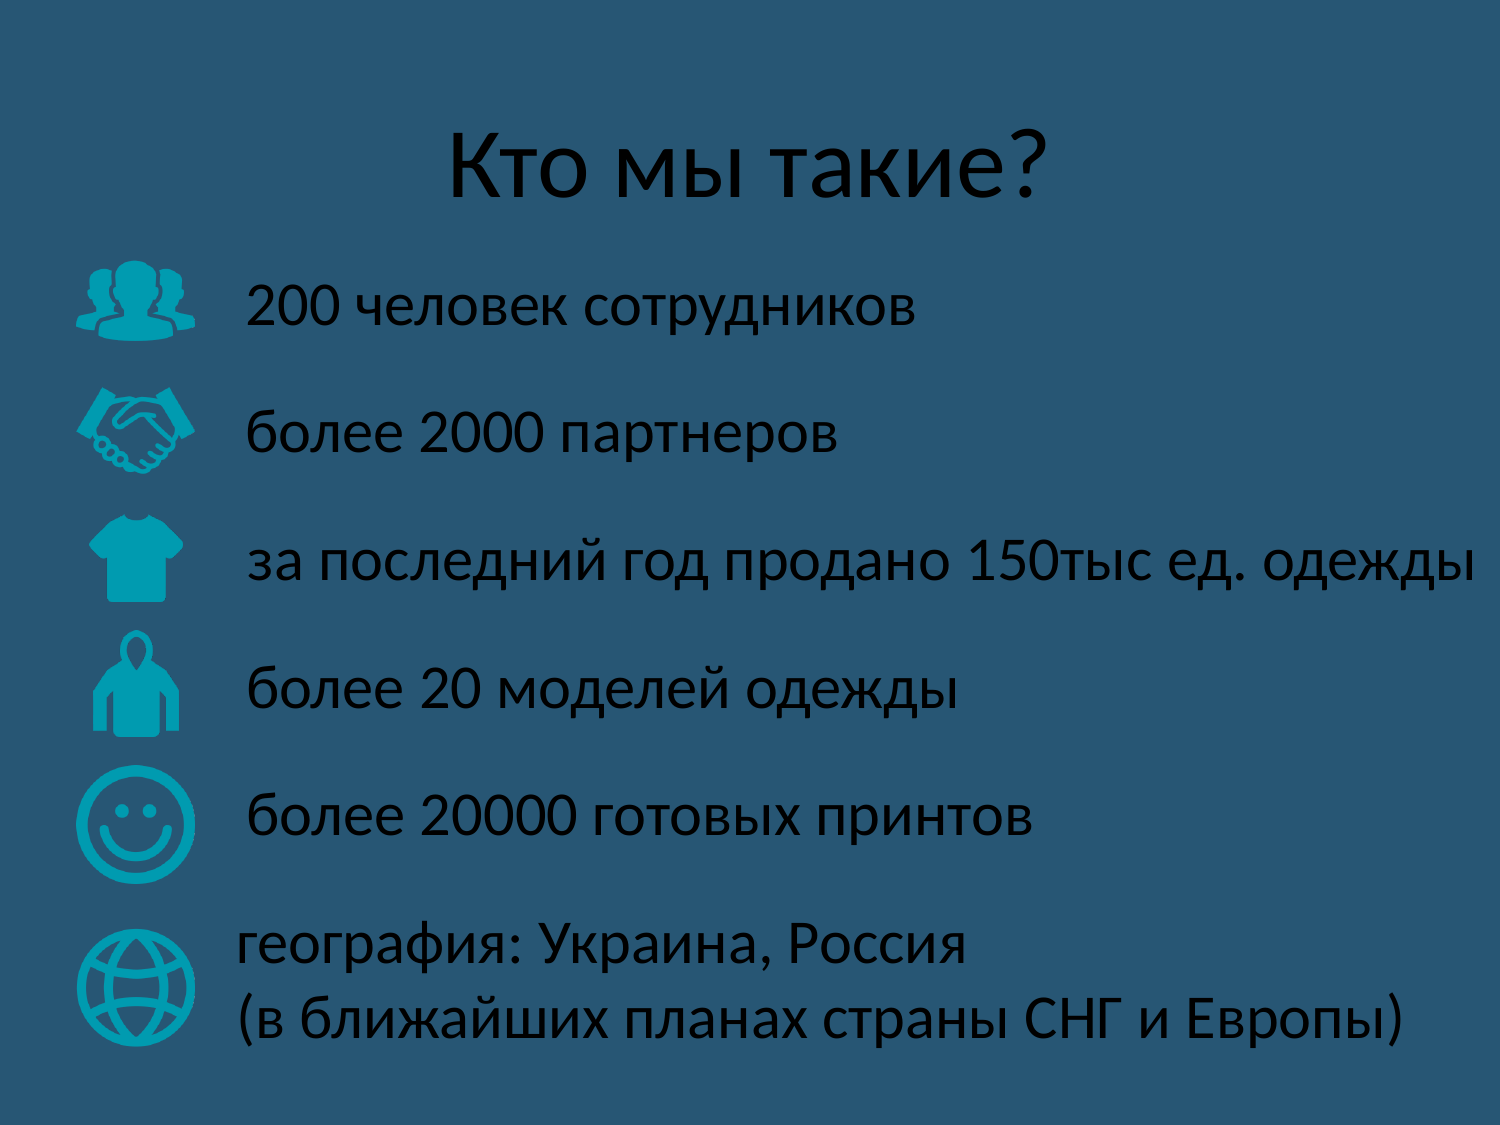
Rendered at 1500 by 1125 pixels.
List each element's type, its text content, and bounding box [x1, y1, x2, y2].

text_box более 20 моделей одежды [231, 638, 977, 728]
text_box за последний год продано 150тыс ед. одежды [233, 510, 1495, 601]
picture [76, 387, 195, 474]
title Кто мы такие? [41, 90, 1459, 209]
text_box 200 человек сотрудников [231, 255, 934, 346]
picture [76, 765, 195, 884]
picture [93, 630, 179, 737]
picture [76, 928, 195, 1047]
picture [76, 260, 195, 341]
text_box более 2000 партнеров [231, 383, 855, 473]
text_box более 20000 готовых принтов [232, 765, 1050, 856]
picture [89, 514, 183, 602]
text_box география: Украина, Россия (в ближайших планах страны СНГ и Европы) [221, 893, 1422, 1125]
